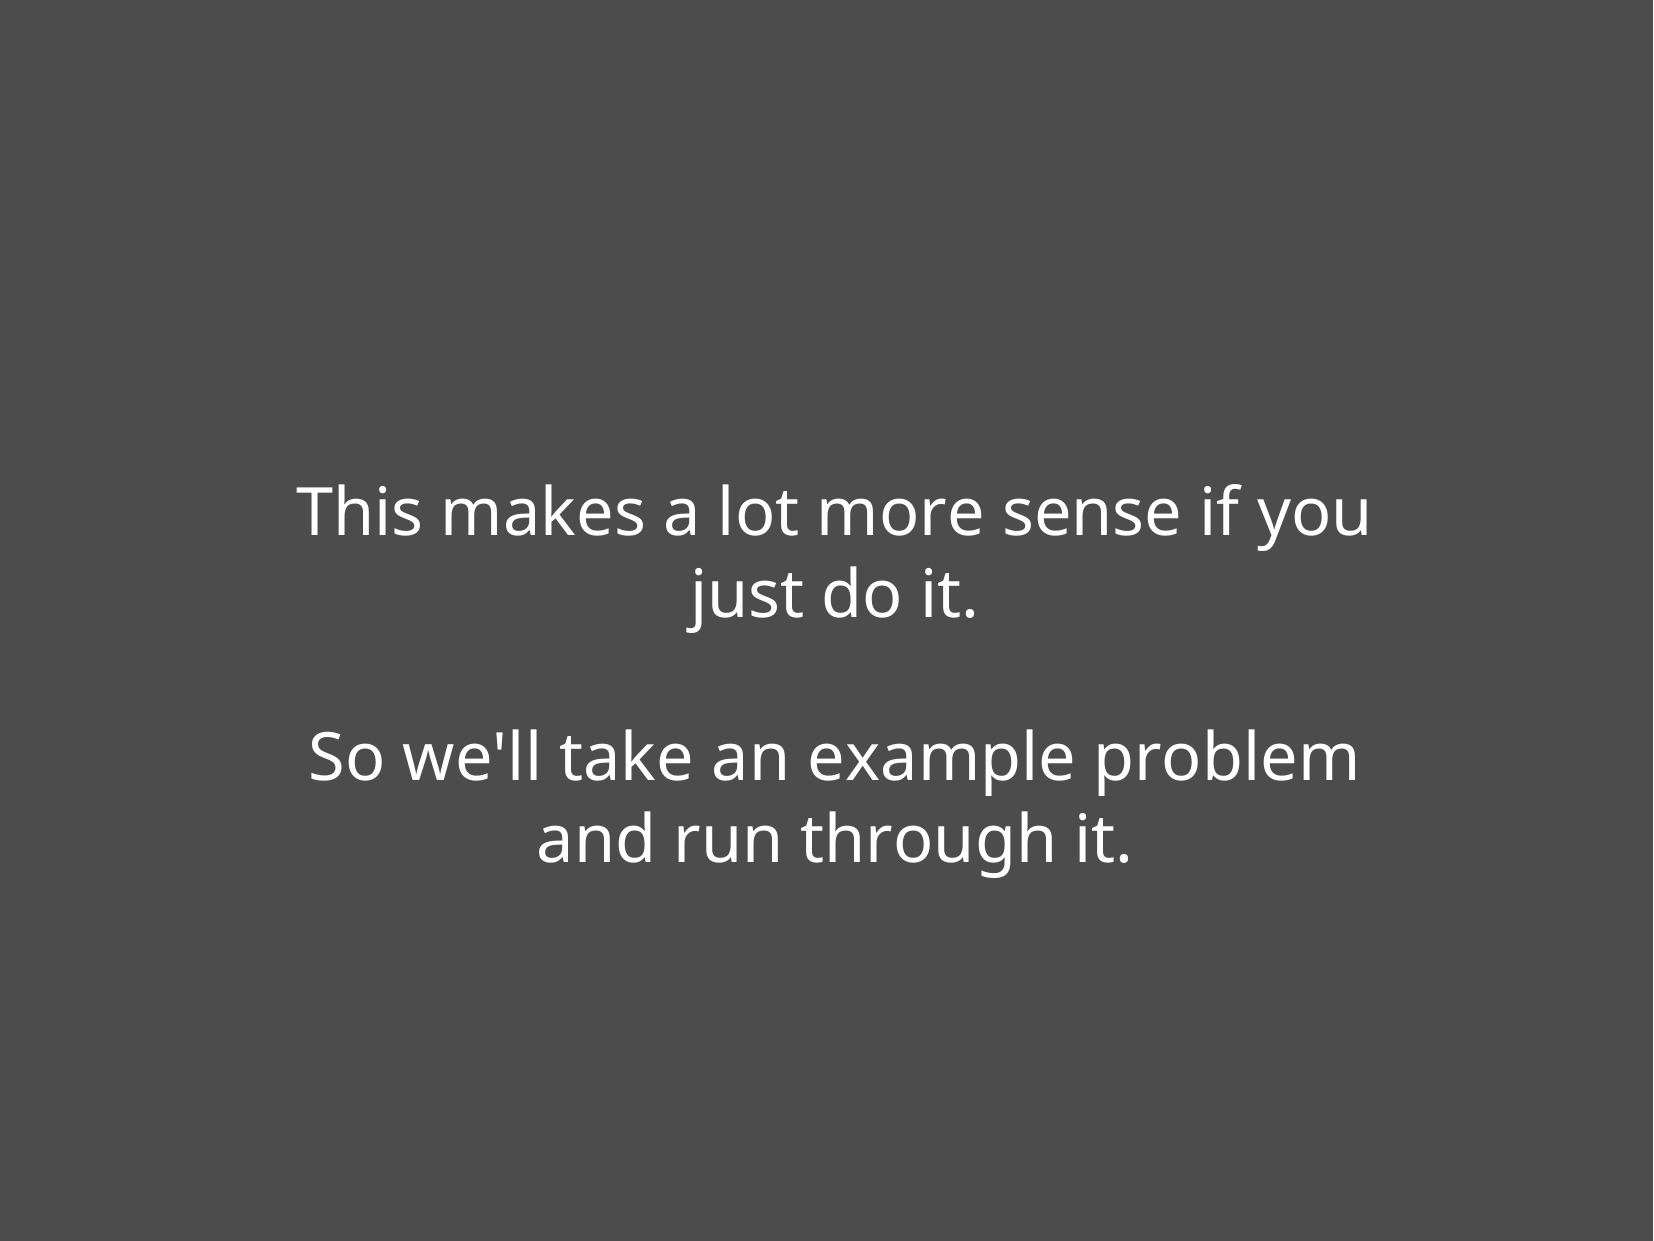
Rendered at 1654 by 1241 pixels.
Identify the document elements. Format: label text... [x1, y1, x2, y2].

title This makes a lot more sense if you just do it. So we'll take an example problem and run through it. [272, 487, 1398, 862]
